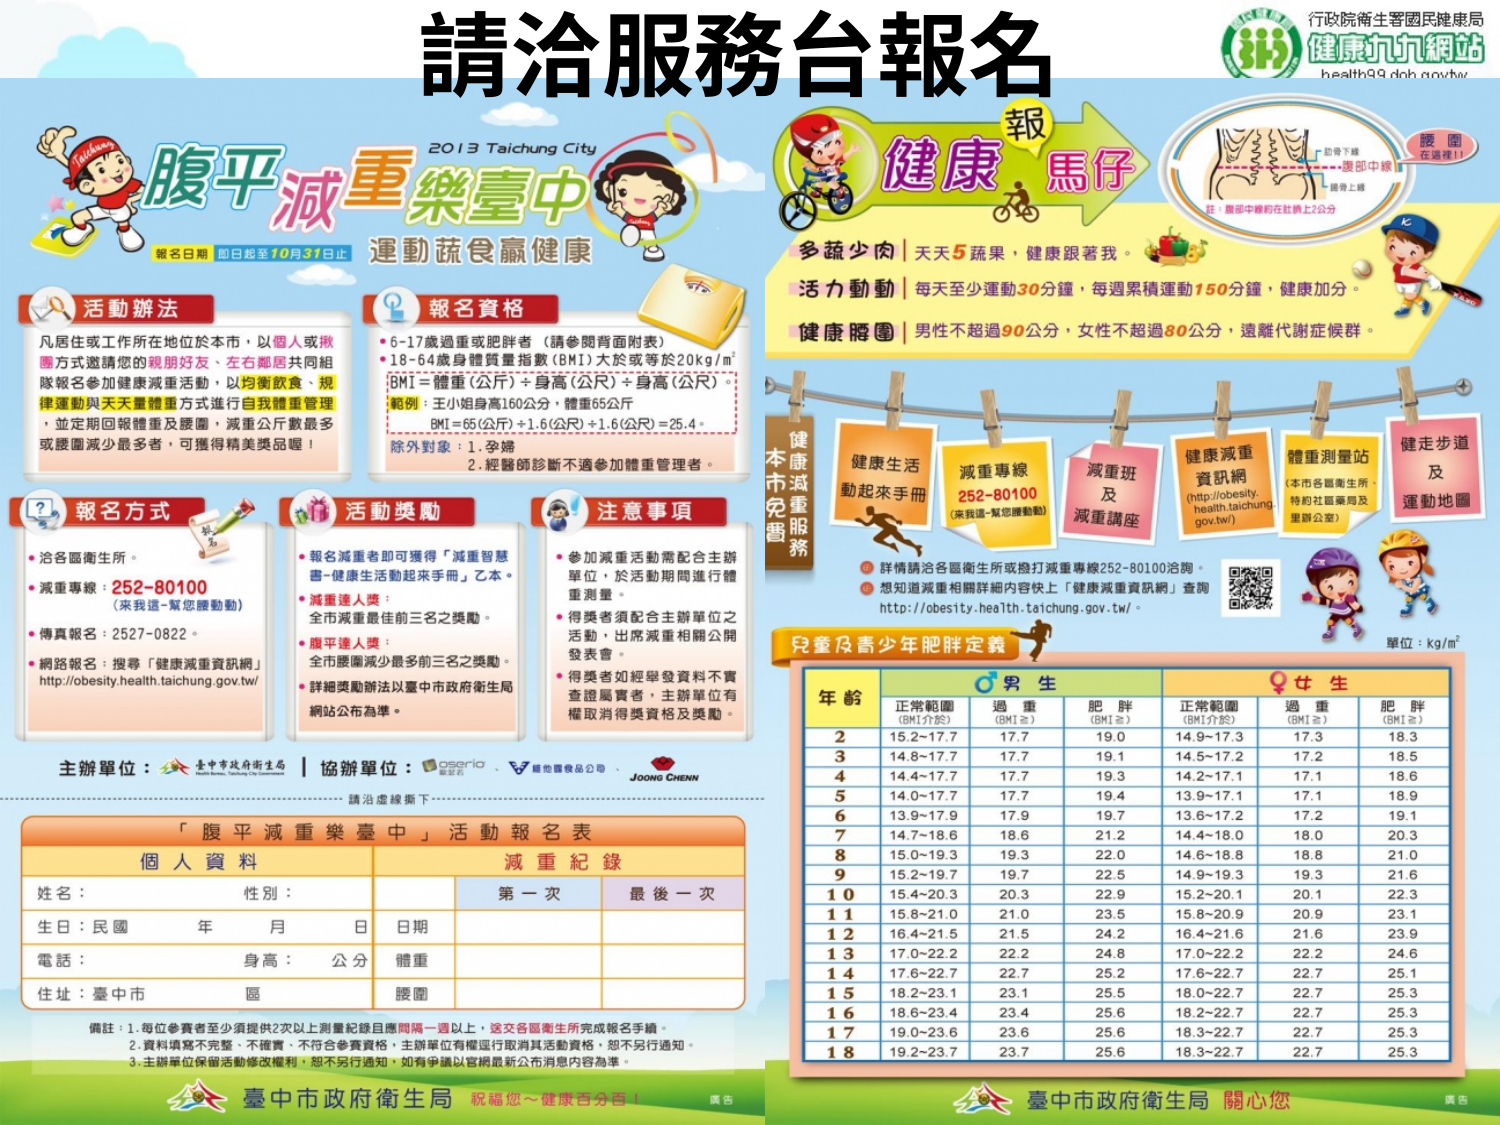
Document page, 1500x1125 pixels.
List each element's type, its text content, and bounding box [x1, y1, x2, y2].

title 請洽服務台報名 [64, 0, 1415, 145]
picture [0, 78, 1500, 1125]
